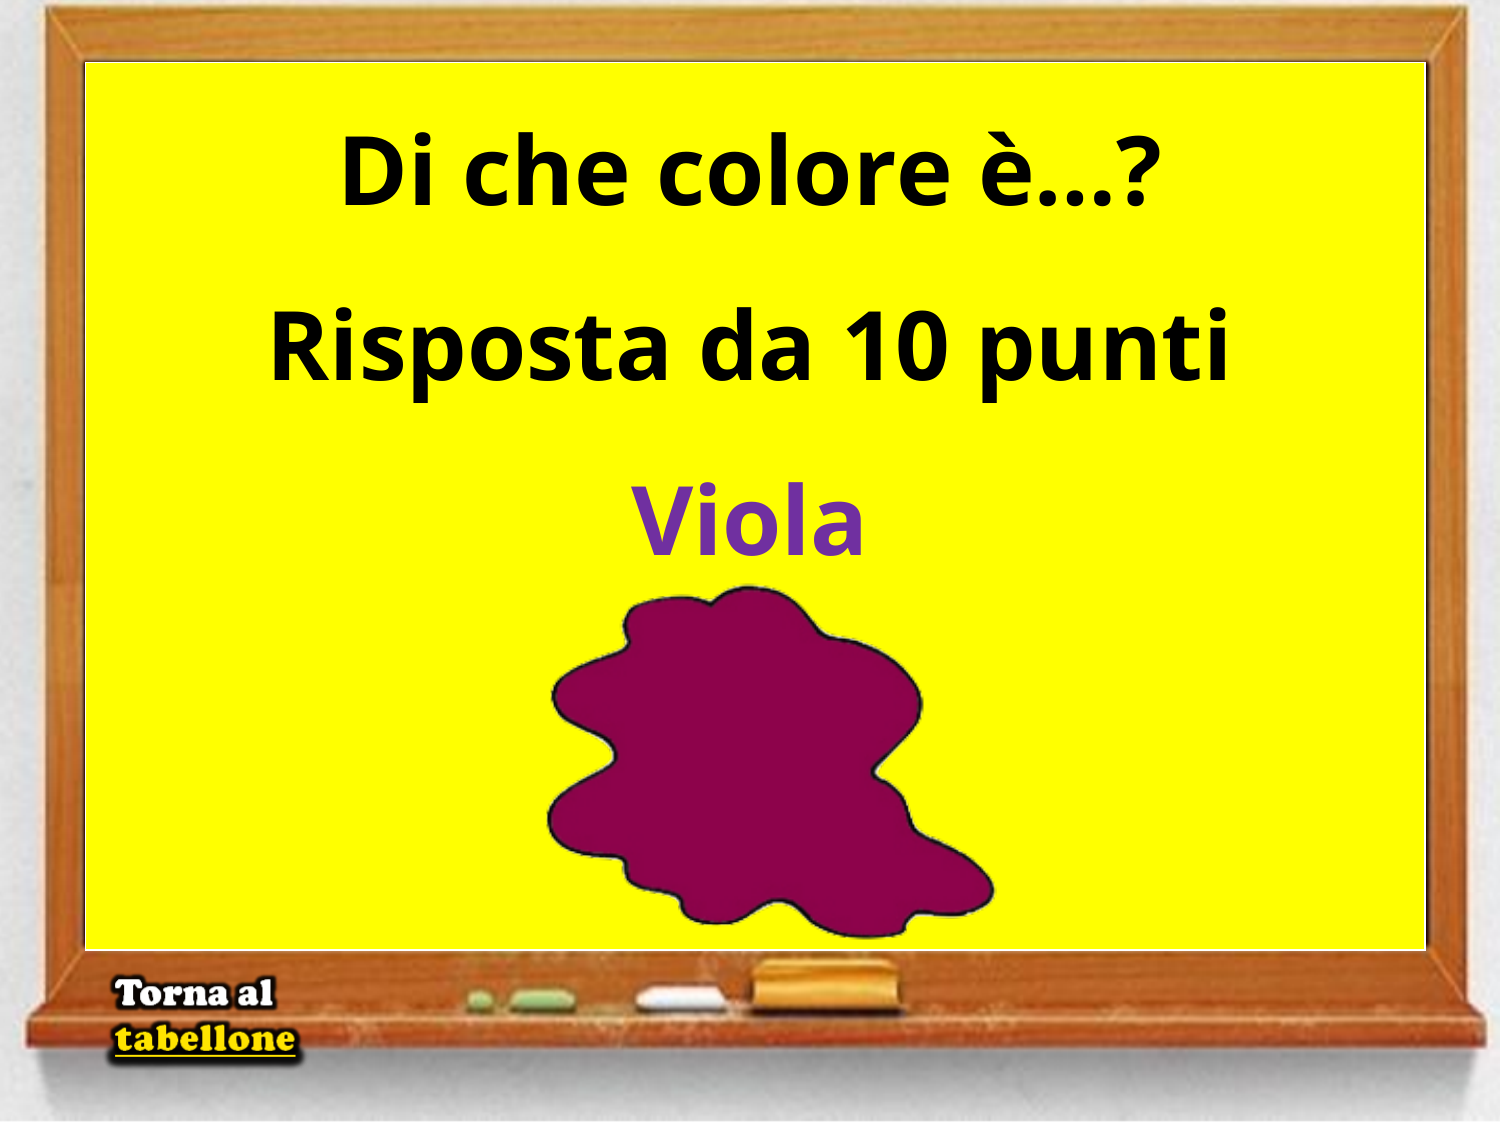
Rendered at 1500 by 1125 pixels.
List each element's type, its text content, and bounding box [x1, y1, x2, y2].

picture [0, 0, 1500, 1125]
text_box [85, 62, 1426, 950]
text_box Di che colore è…? Risposta da 10 punti Viola [87, 102, 1413, 758]
